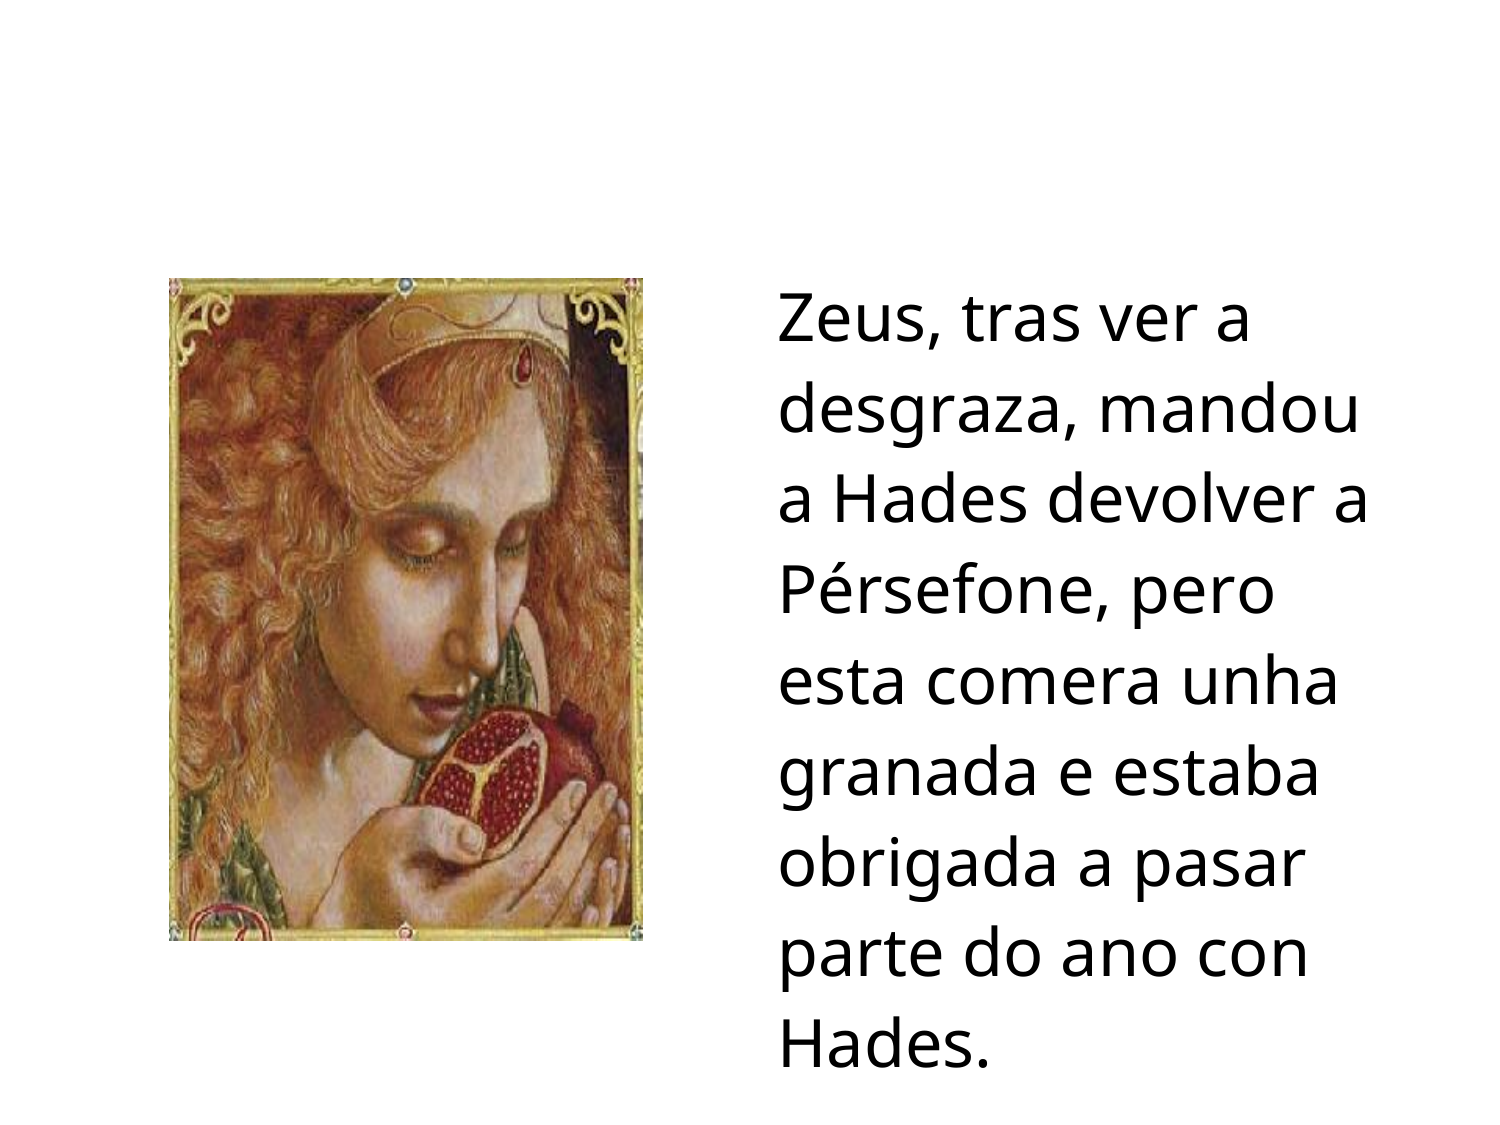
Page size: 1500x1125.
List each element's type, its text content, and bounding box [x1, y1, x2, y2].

list Zeus, tras ver a desgraza, mandou a Hades devolver a Pérsefone, pero esta comera unha granada e estaba obrigada a pasar parte do ano con Hades. [762, 262, 1426, 1006]
picture [169, 278, 643, 941]
